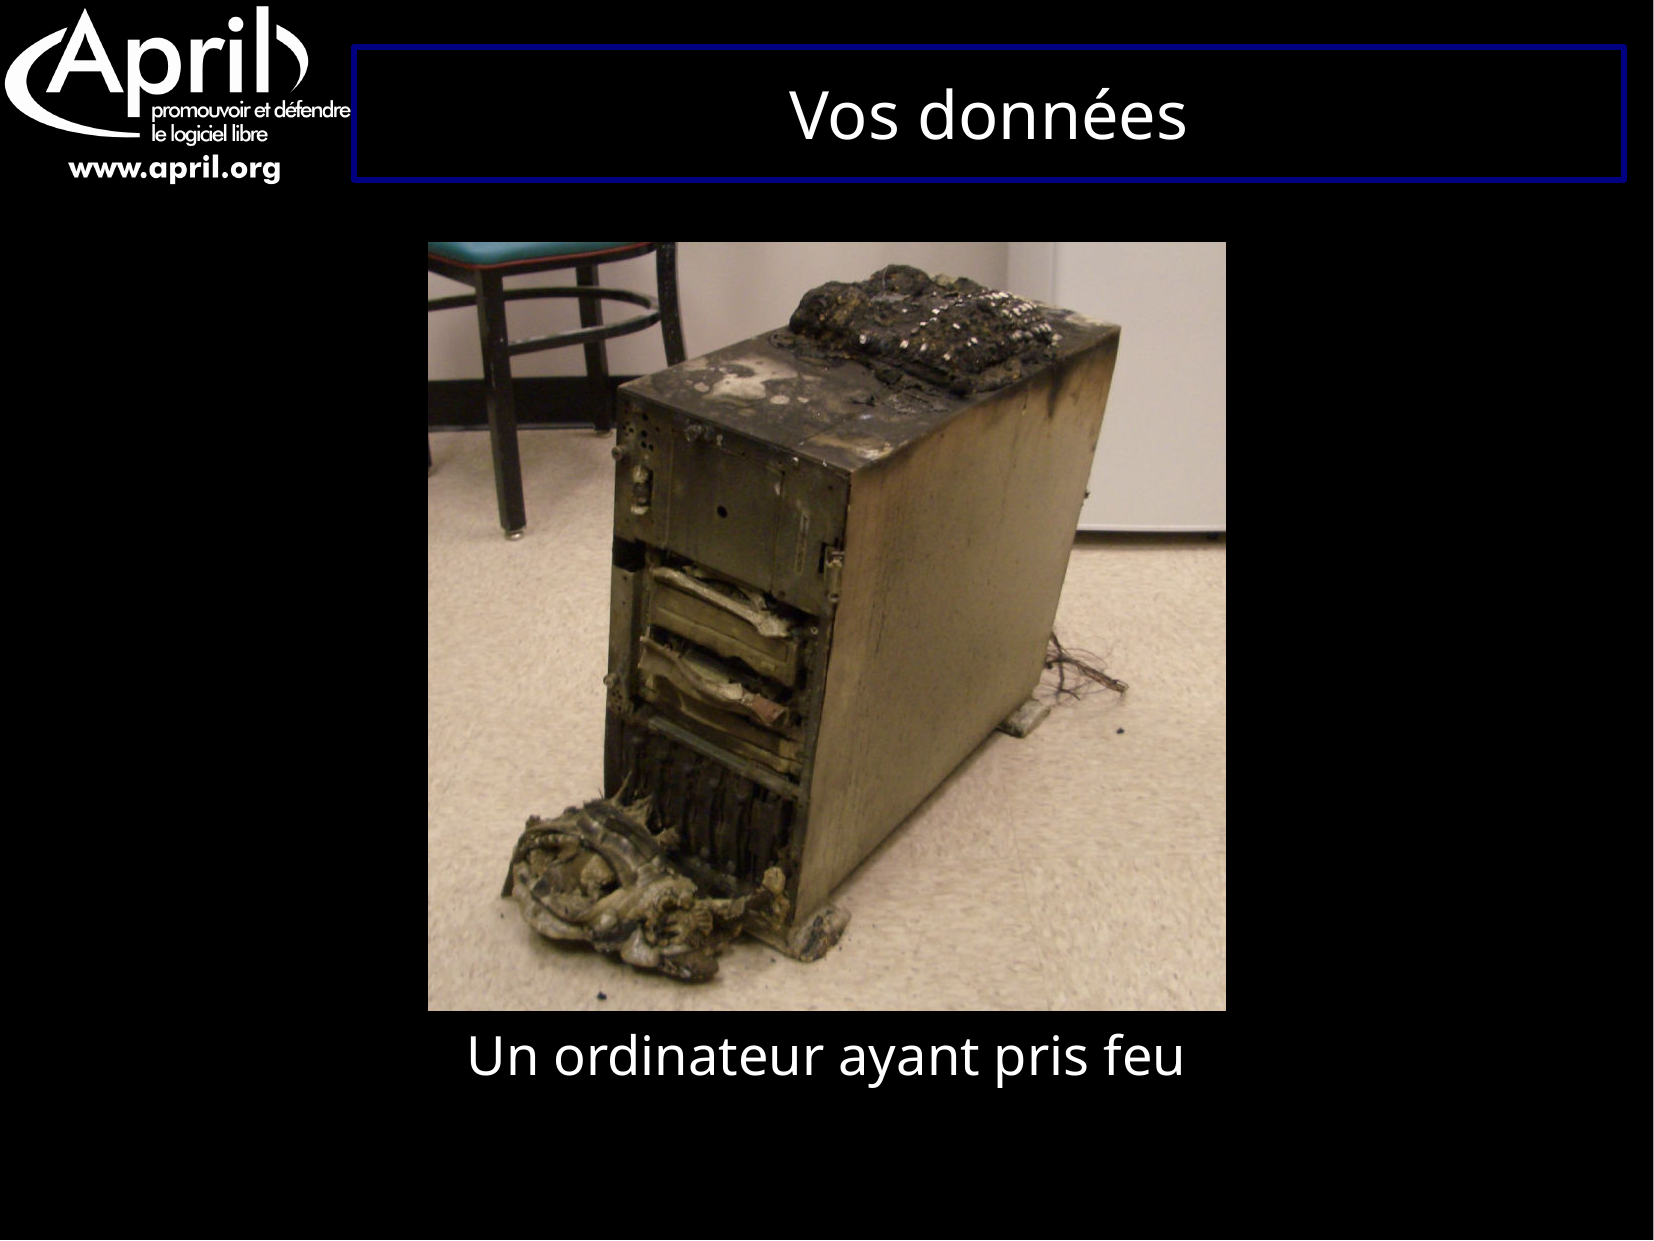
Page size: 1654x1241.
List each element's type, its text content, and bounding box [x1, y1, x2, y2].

title Vos données [354, 47, 1625, 181]
picture [0, 0, 355, 200]
picture [428, 242, 1226, 1009]
text_box Un ordinateur ayant pris feu [191, 1009, 1462, 1088]
